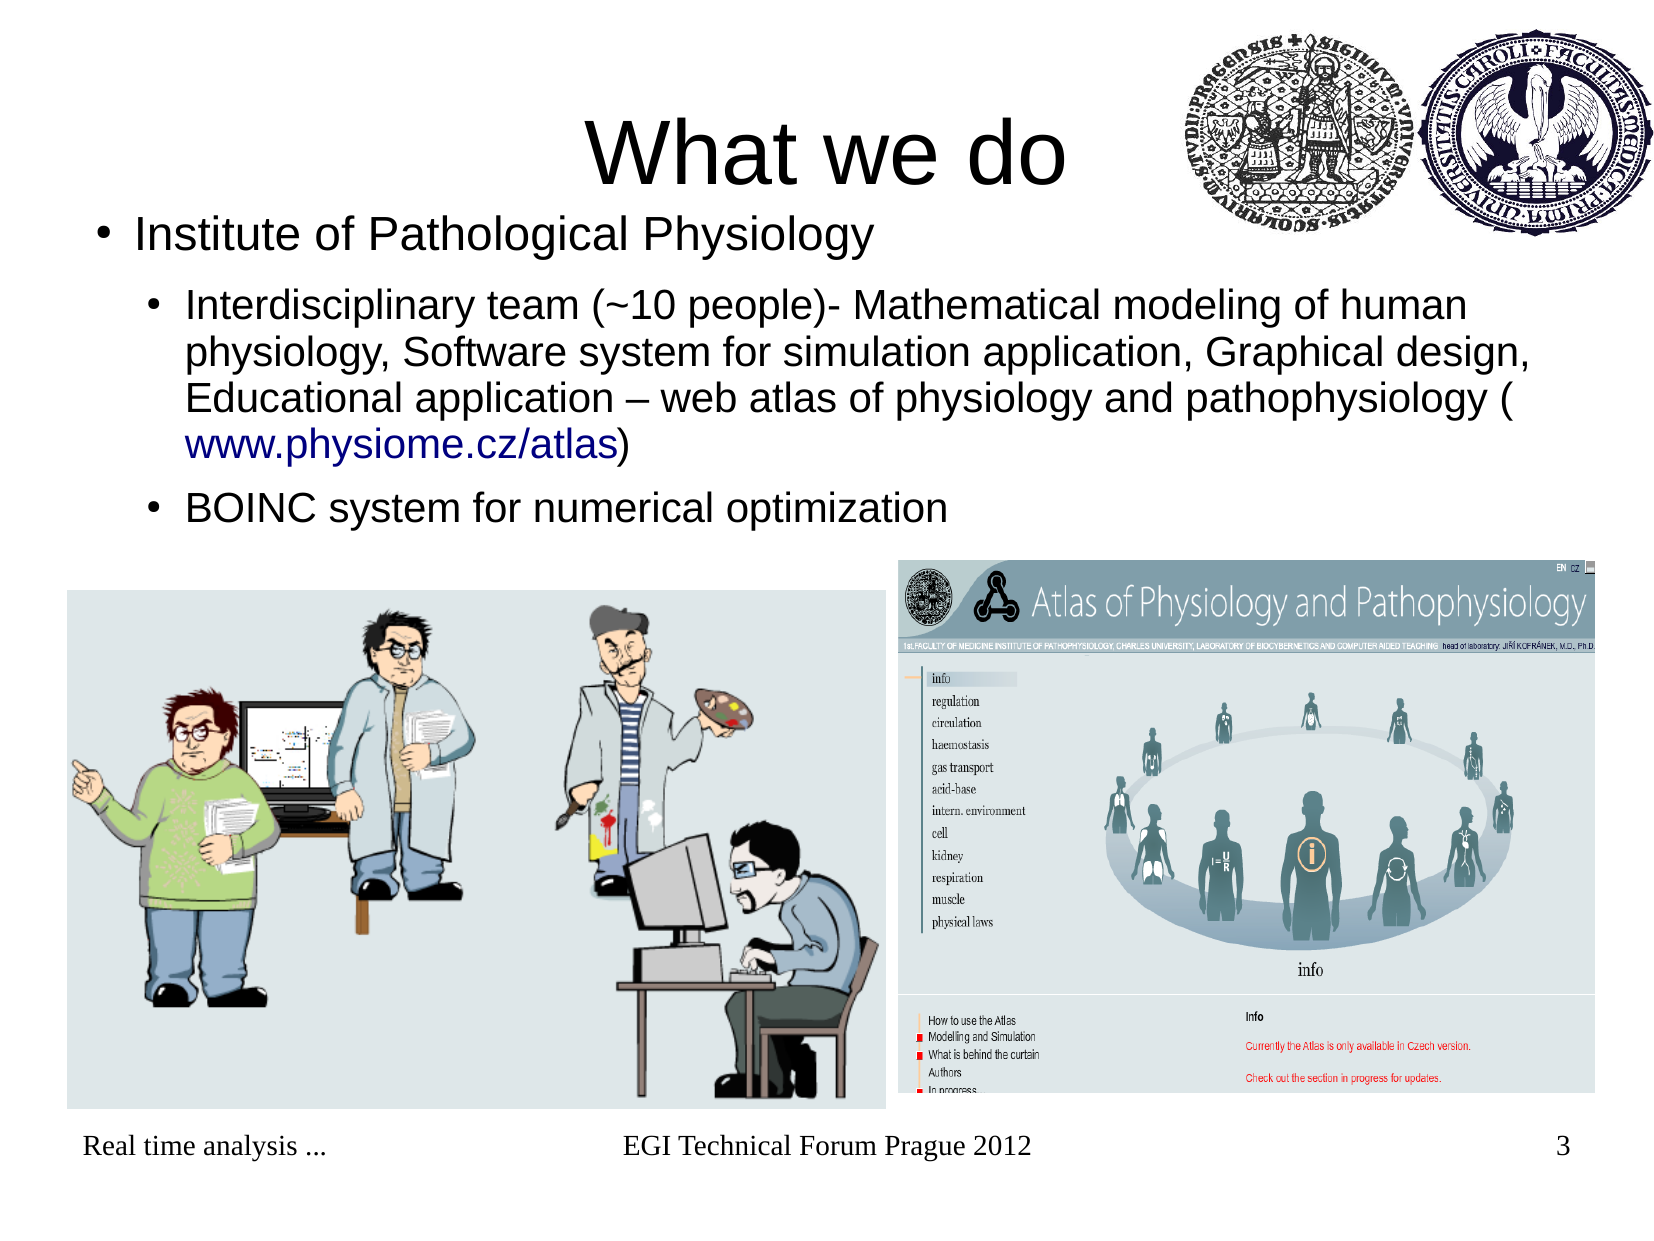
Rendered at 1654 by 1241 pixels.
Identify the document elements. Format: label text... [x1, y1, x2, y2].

title What we do [82, 49, 1180, 206]
picture [67, 590, 886, 1109]
picture [1180, 29, 1654, 237]
list Institute of Pathological Physiology Interdisciplinary team (~10 people)- Mathematical modeling of human physiology, Software system for simulation application, Graphical design, Educational application – web atlas of physiology and pathophysiology (www.physiome.cz/atlas) BOINC system for numerical optimization [82, 206, 1595, 532]
picture [898, 560, 1595, 1093]
